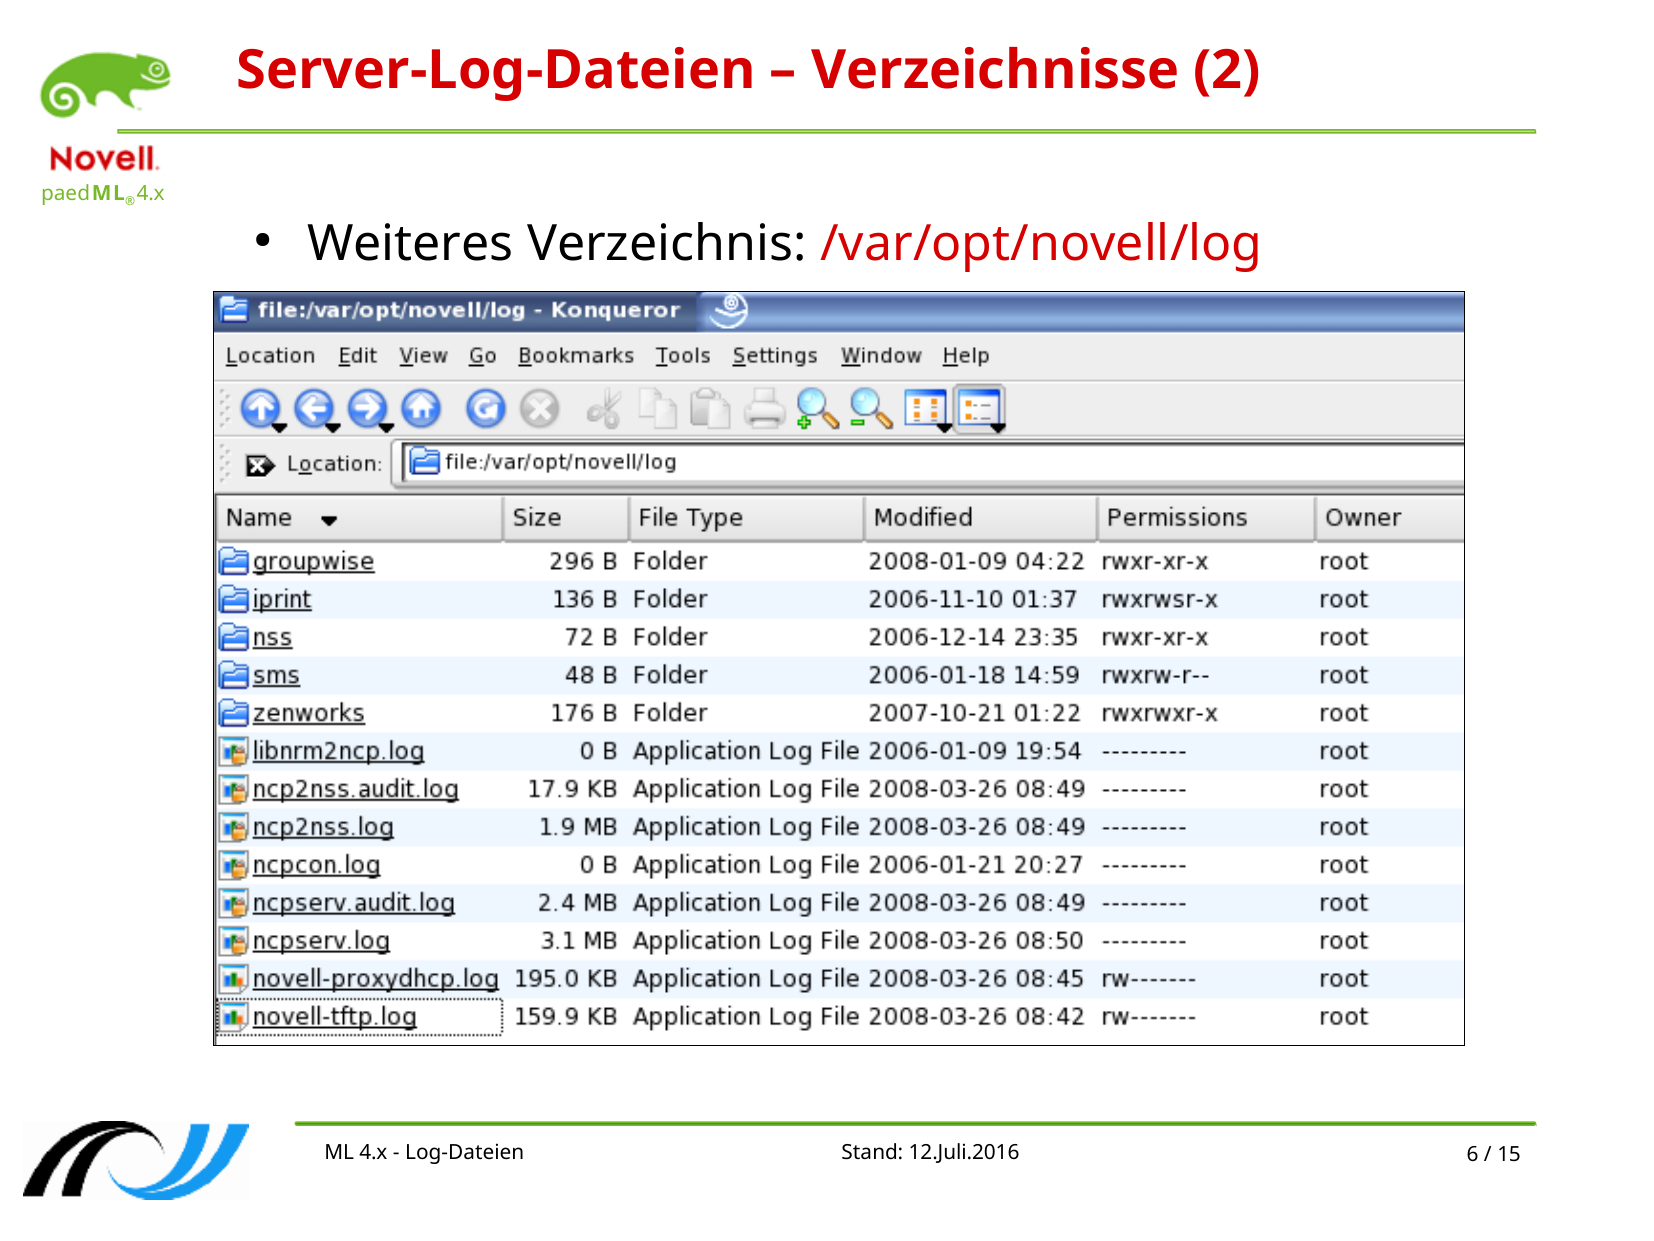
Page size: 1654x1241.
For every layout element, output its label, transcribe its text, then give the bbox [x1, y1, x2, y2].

list Weiteres Verzeichnis: /var/opt/novell/log [236, 206, 1565, 328]
title Server-Log-Dateien – Verzeichnisse (2) [236, 17, 1536, 119]
picture [23, 1121, 249, 1200]
picture [213, 291, 1465, 1046]
picture [26, 35, 184, 193]
